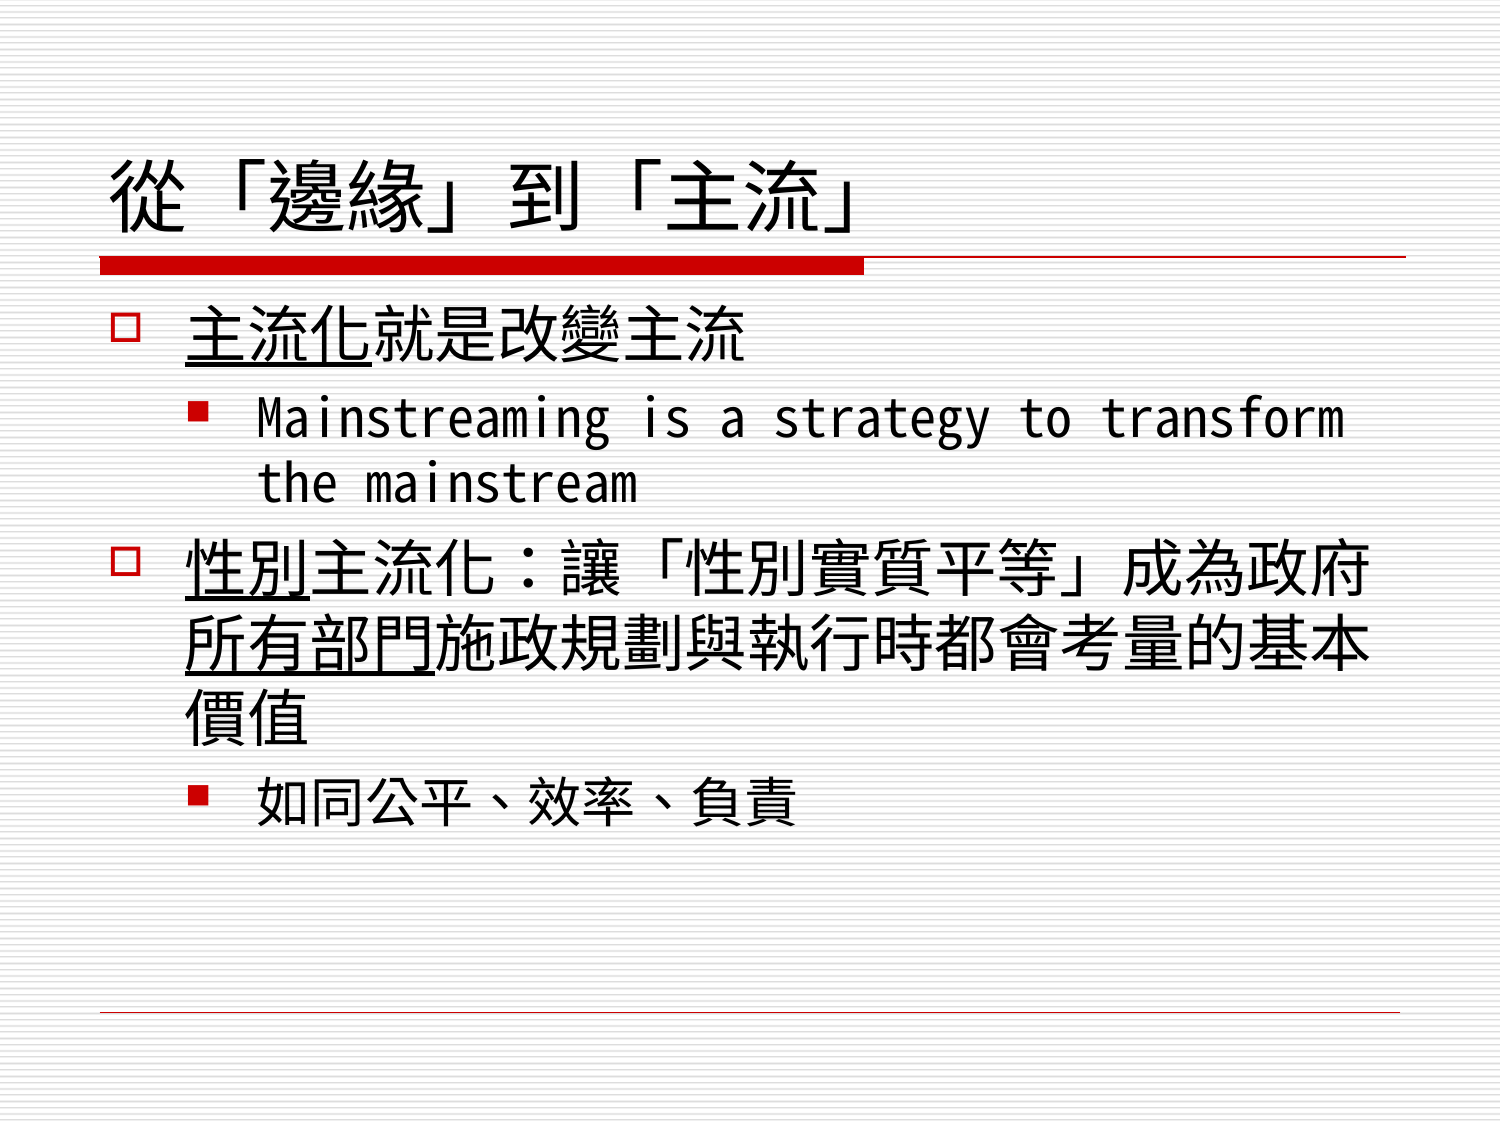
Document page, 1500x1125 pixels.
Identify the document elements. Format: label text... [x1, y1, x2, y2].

picture [0, 0, 1500, 1125]
title 從「邊緣」到「主流」 [94, 50, 1407, 250]
list 主流化就是改變主流 Mainstreaming is a strategy to transform the mainstream 性別主流化：讓「性別實質平等」成為政府所有部門施政規劃與執行時都會考量的基本價值 如同公平、效率、負責 [92, 287, 1406, 988]
